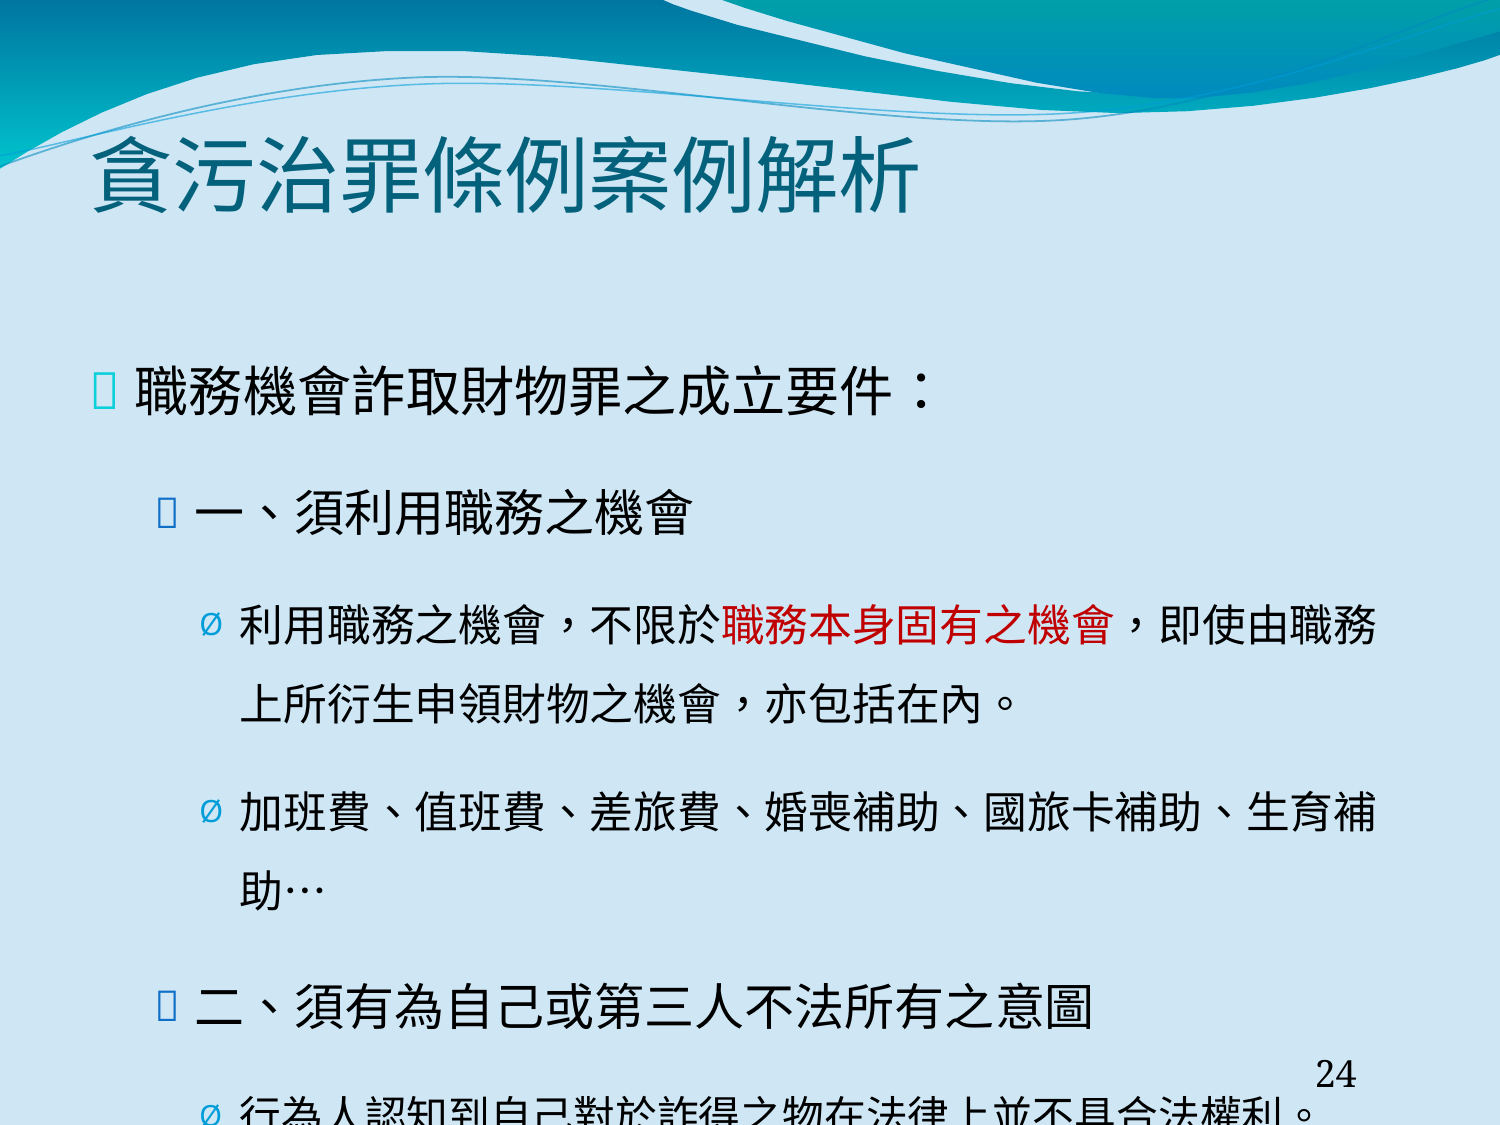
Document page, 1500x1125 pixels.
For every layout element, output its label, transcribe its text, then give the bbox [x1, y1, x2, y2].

slide_number <編號> [1299, 1042, 1425, 1103]
list 職務機會詐取財物罪之成立要件： 一、須利用職務之機會 利用職務之機會，不限於職務本身固有之機會，即使由職務上所衍生申領財物之機會，亦包括在內。 加班費、值班費、差旅費、婚喪補助、國旅卡補助、生育補助… 二、須有為自己或第三人不法所有之意圖 行為人認知到自己對於詐得之物在法律上並不具合法權利。 三、須有施用詐術之行為 填寫內容不實之加班費申請單、差旅費請領單、持不實單據辦理核銷等 [75, 317, 1425, 1038]
title 貪污治罪條例案例解析 [75, 115, 1425, 303]
